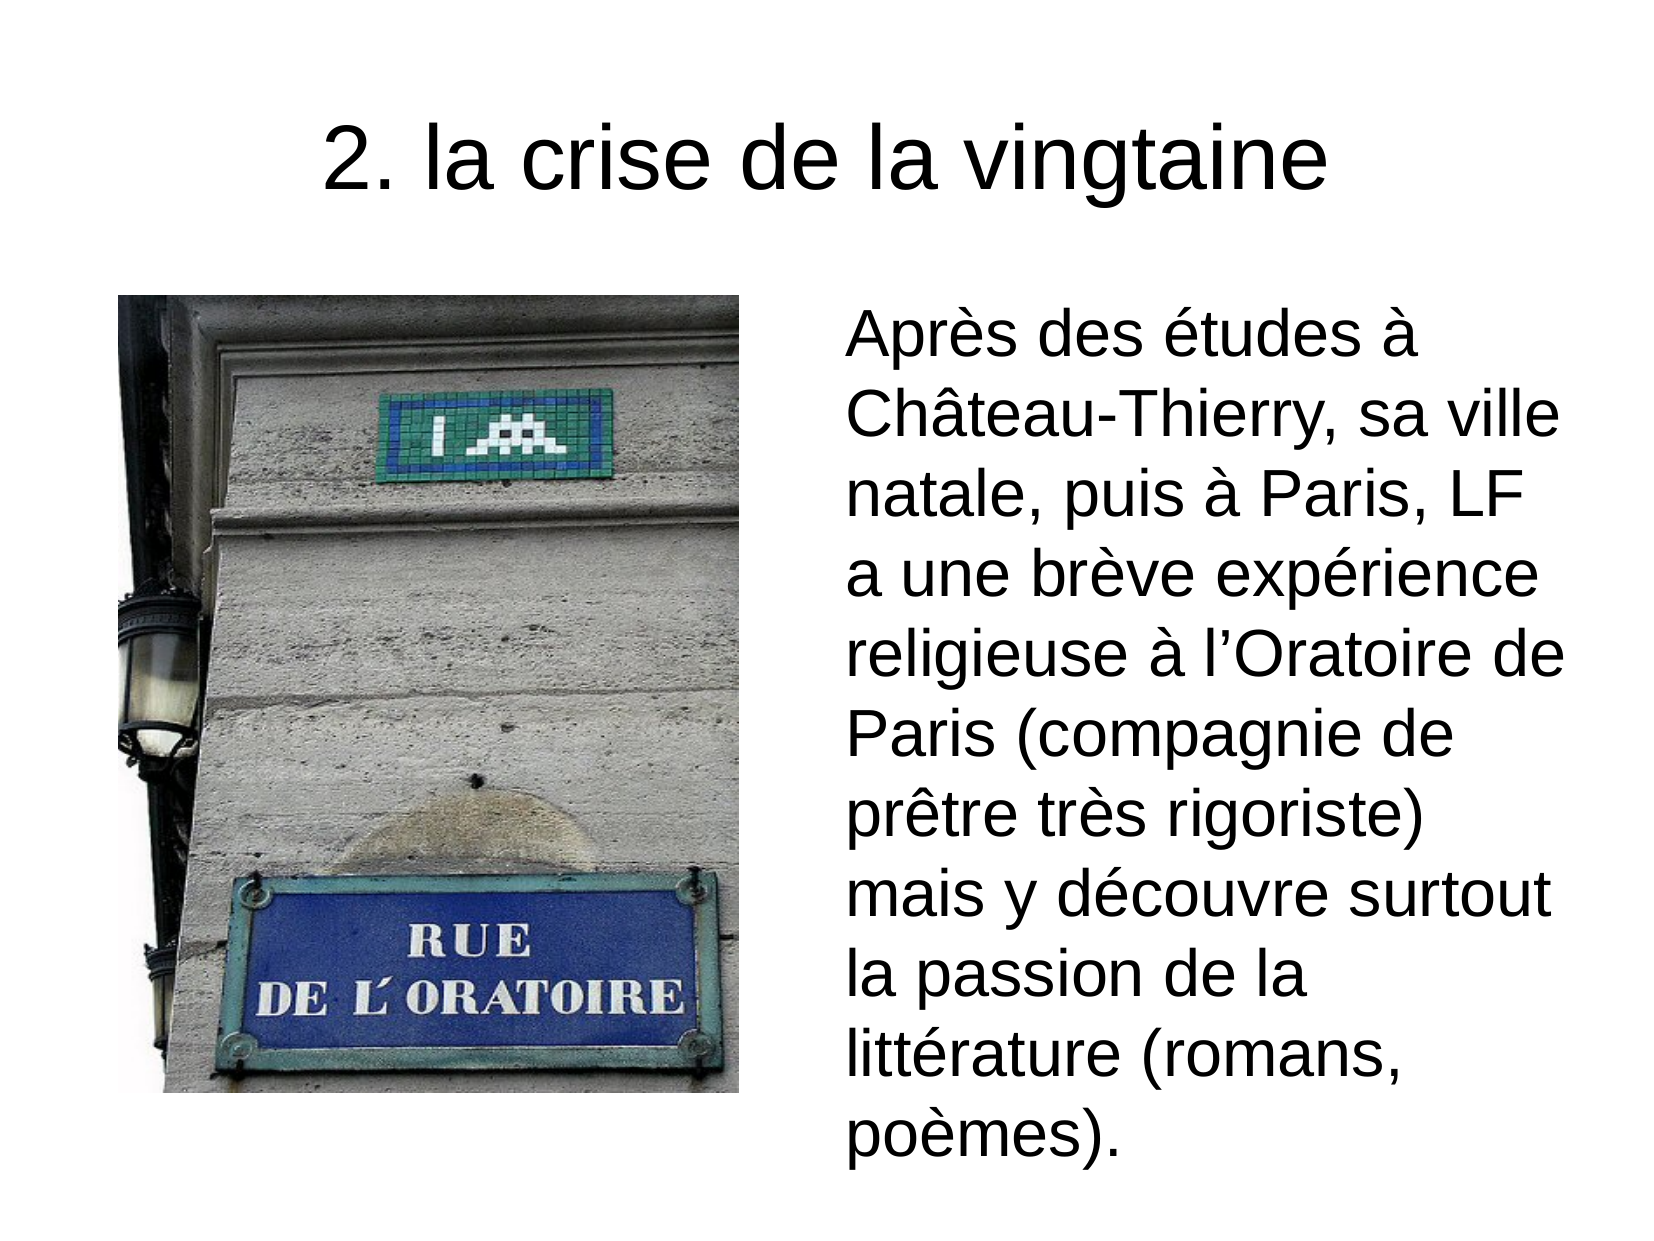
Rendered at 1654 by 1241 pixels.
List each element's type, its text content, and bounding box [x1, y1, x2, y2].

list Après des études à Château-Thierry, sa ville natale, puis à Paris, LF a une brève expérience religieuse à l’Oratoire de Paris (compagnie de prêtre très rigoriste) mais y découvre surtout la passion de la littérature (romans, poèmes). [845, 290, 1572, 1094]
picture [118, 295, 739, 1093]
title 2. la crise de la vingtaine [82, 56, 1571, 250]
